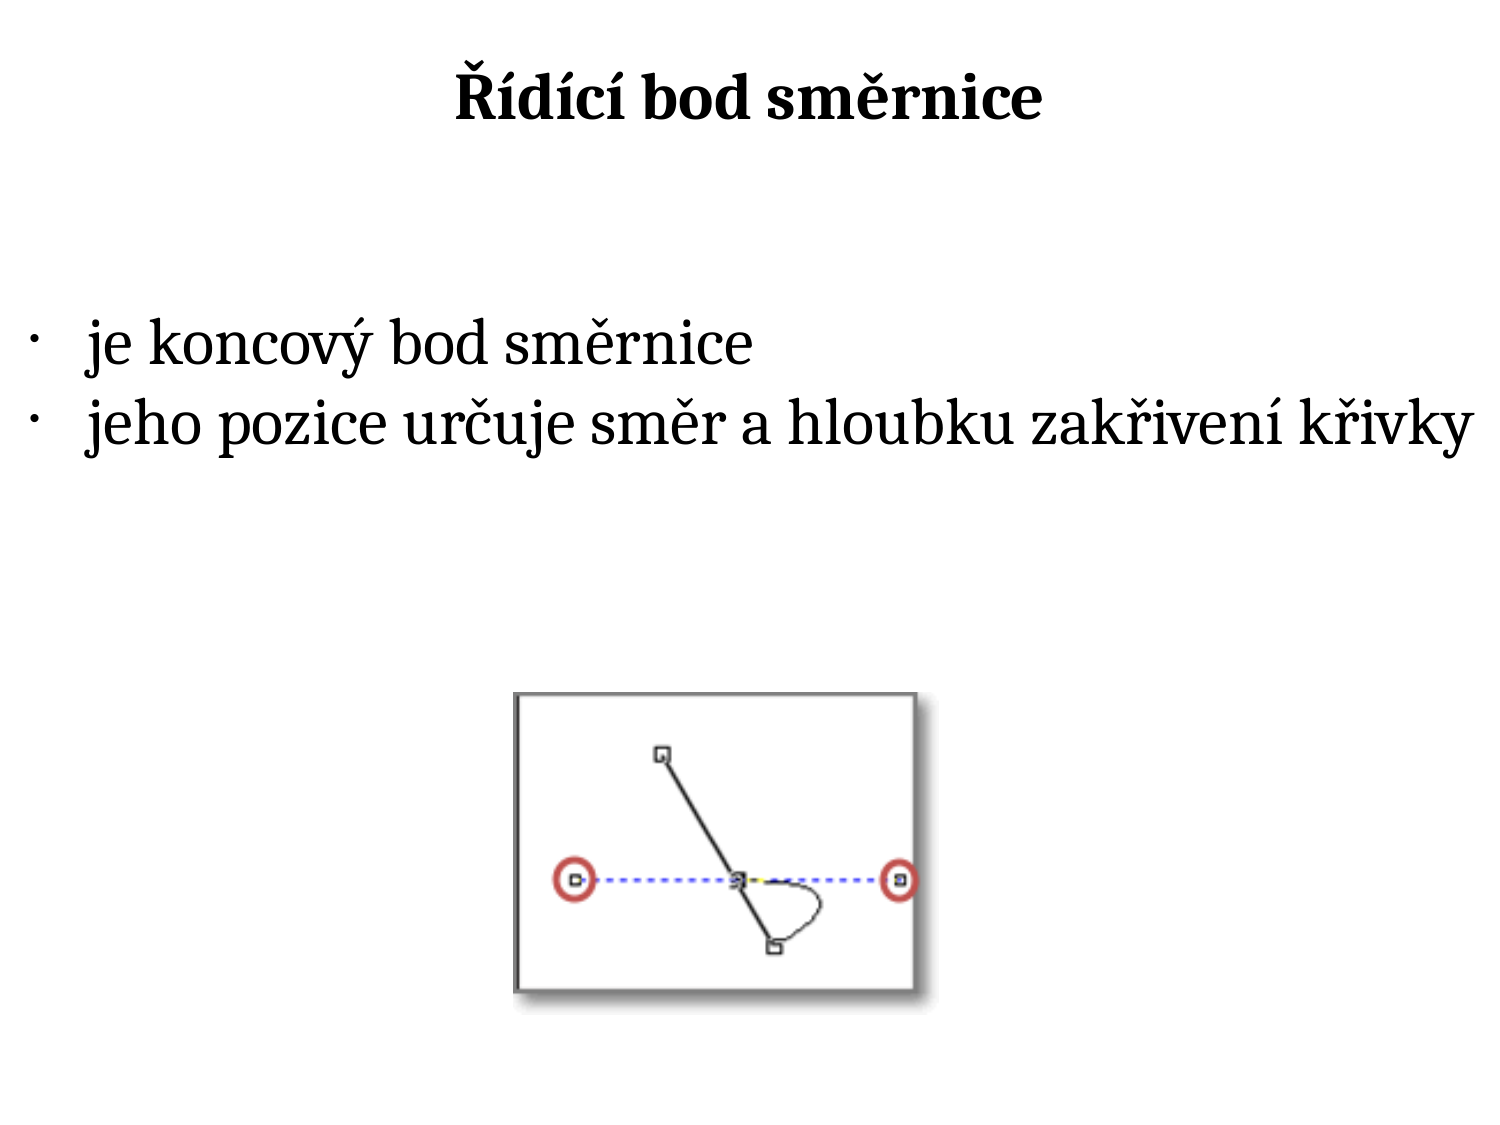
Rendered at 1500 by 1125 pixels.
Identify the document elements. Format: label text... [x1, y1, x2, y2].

picture [513, 692, 939, 1015]
text_box je koncový bod směrnice jeho pozice určuje směr a hloubku zakřivení křivky [0, 290, 1500, 546]
title Řídící bod směrnice [0, 45, 1500, 233]
